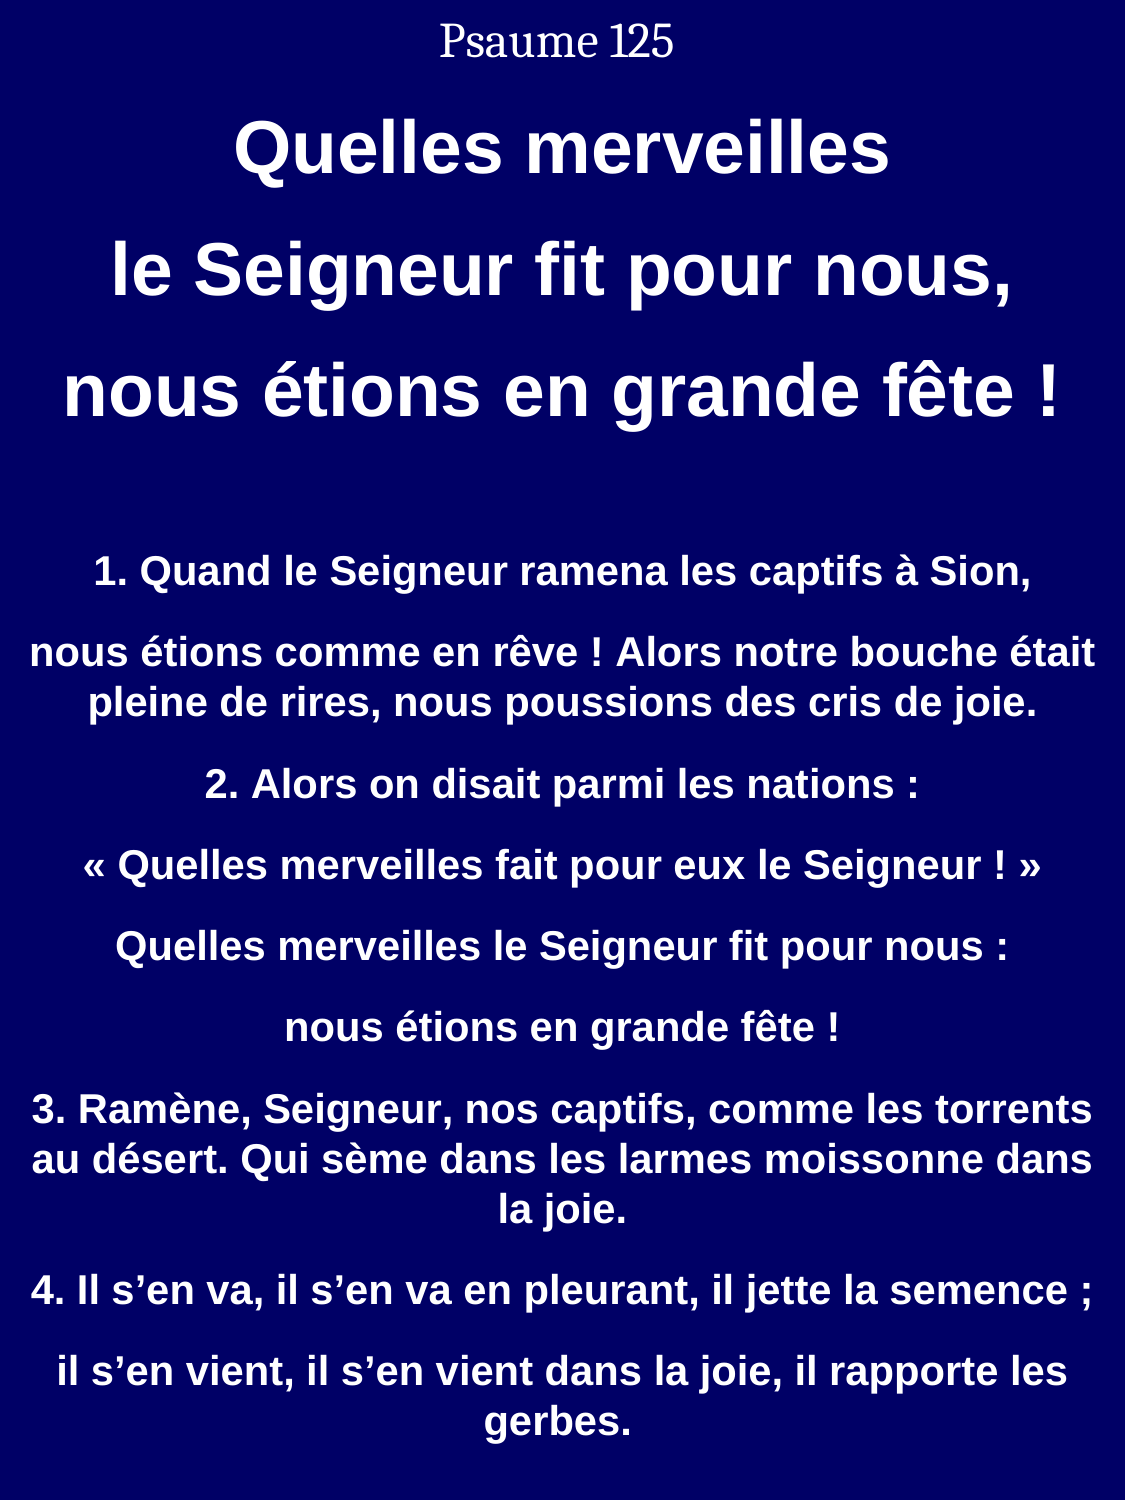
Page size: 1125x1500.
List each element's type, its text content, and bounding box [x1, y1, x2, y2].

text_box Psaume 125 Quelles merveilles le Seigneur fit pour nous, nous étions en grande fête ! 1. Quand le Seigneur ramena les captifs à Sion, nous étions comme en rêve ! Alors notre bouche était pleine de rires, nous poussions des cris de joie. 2. Alors on disait parmi les nations : « Quelles merveilles fait pour eux le Seigneur ! » Quelles merveilles le Seigneur fit pour nous : nous étions en grande fête ! 3. Ramène, Seigneur, nos captifs, comme les torrents au désert. Qui sème dans les larmes moissonne dans la joie. 4. Il s’en va, il s’en va en pleurant, il jette la semence ; il s’en vient, il s’en vient dans la joie, il rapporte les gerbes. [0, 0, 1125, 1452]
